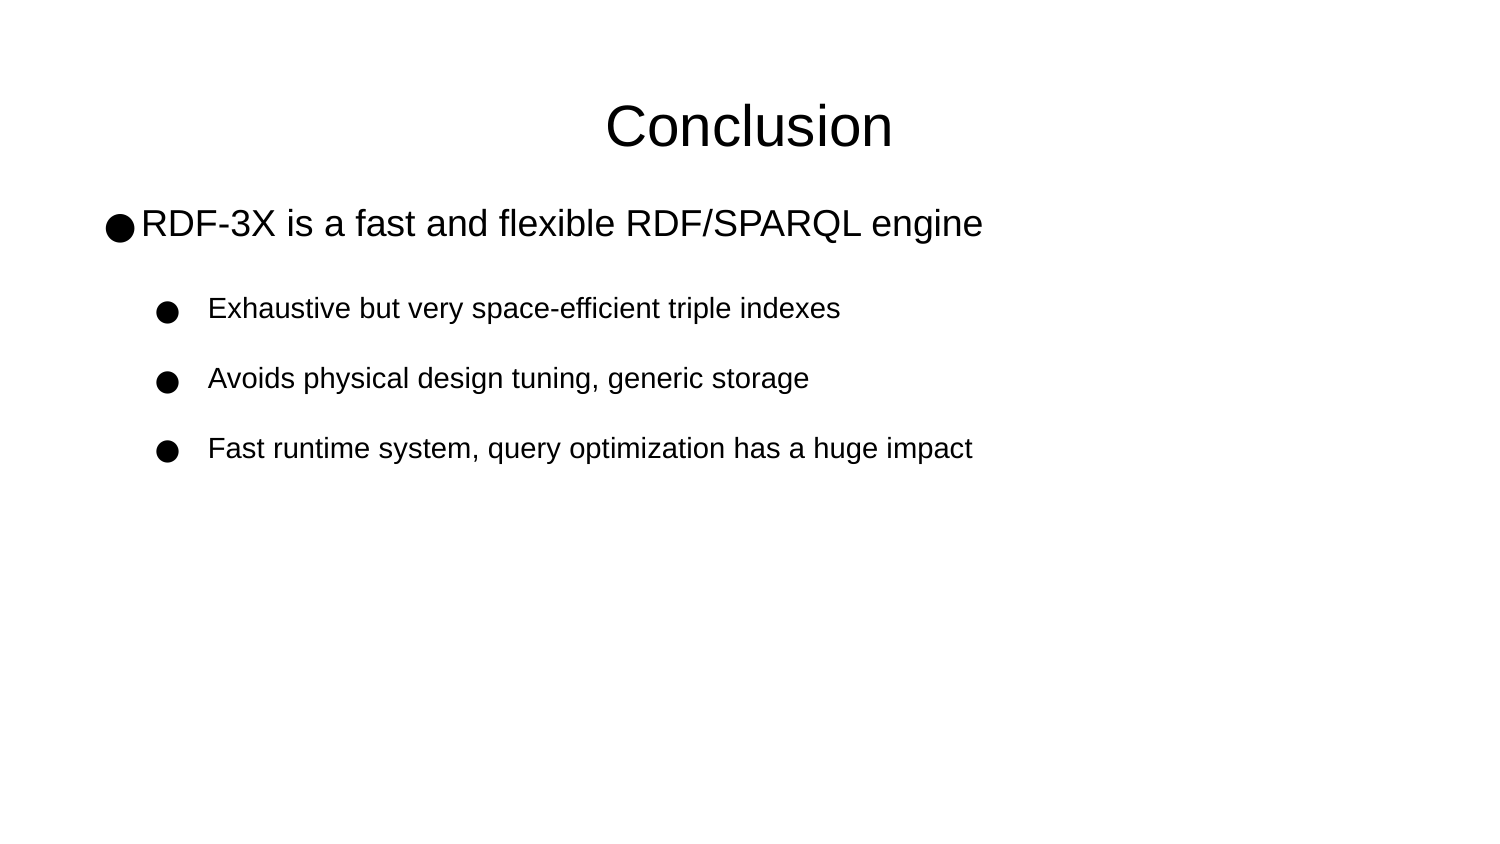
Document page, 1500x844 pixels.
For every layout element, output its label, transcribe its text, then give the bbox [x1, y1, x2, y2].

text_box Conclusion [51, 72, 1449, 167]
text_box RDF-3X is a fast and flexible RDF/SPARQL engine Exhaustive but very space-efficient triple indexes Avoids physical design tuning, generic storage Fast runtime system, query optimization has a huge impact [51, 184, 1449, 745]
